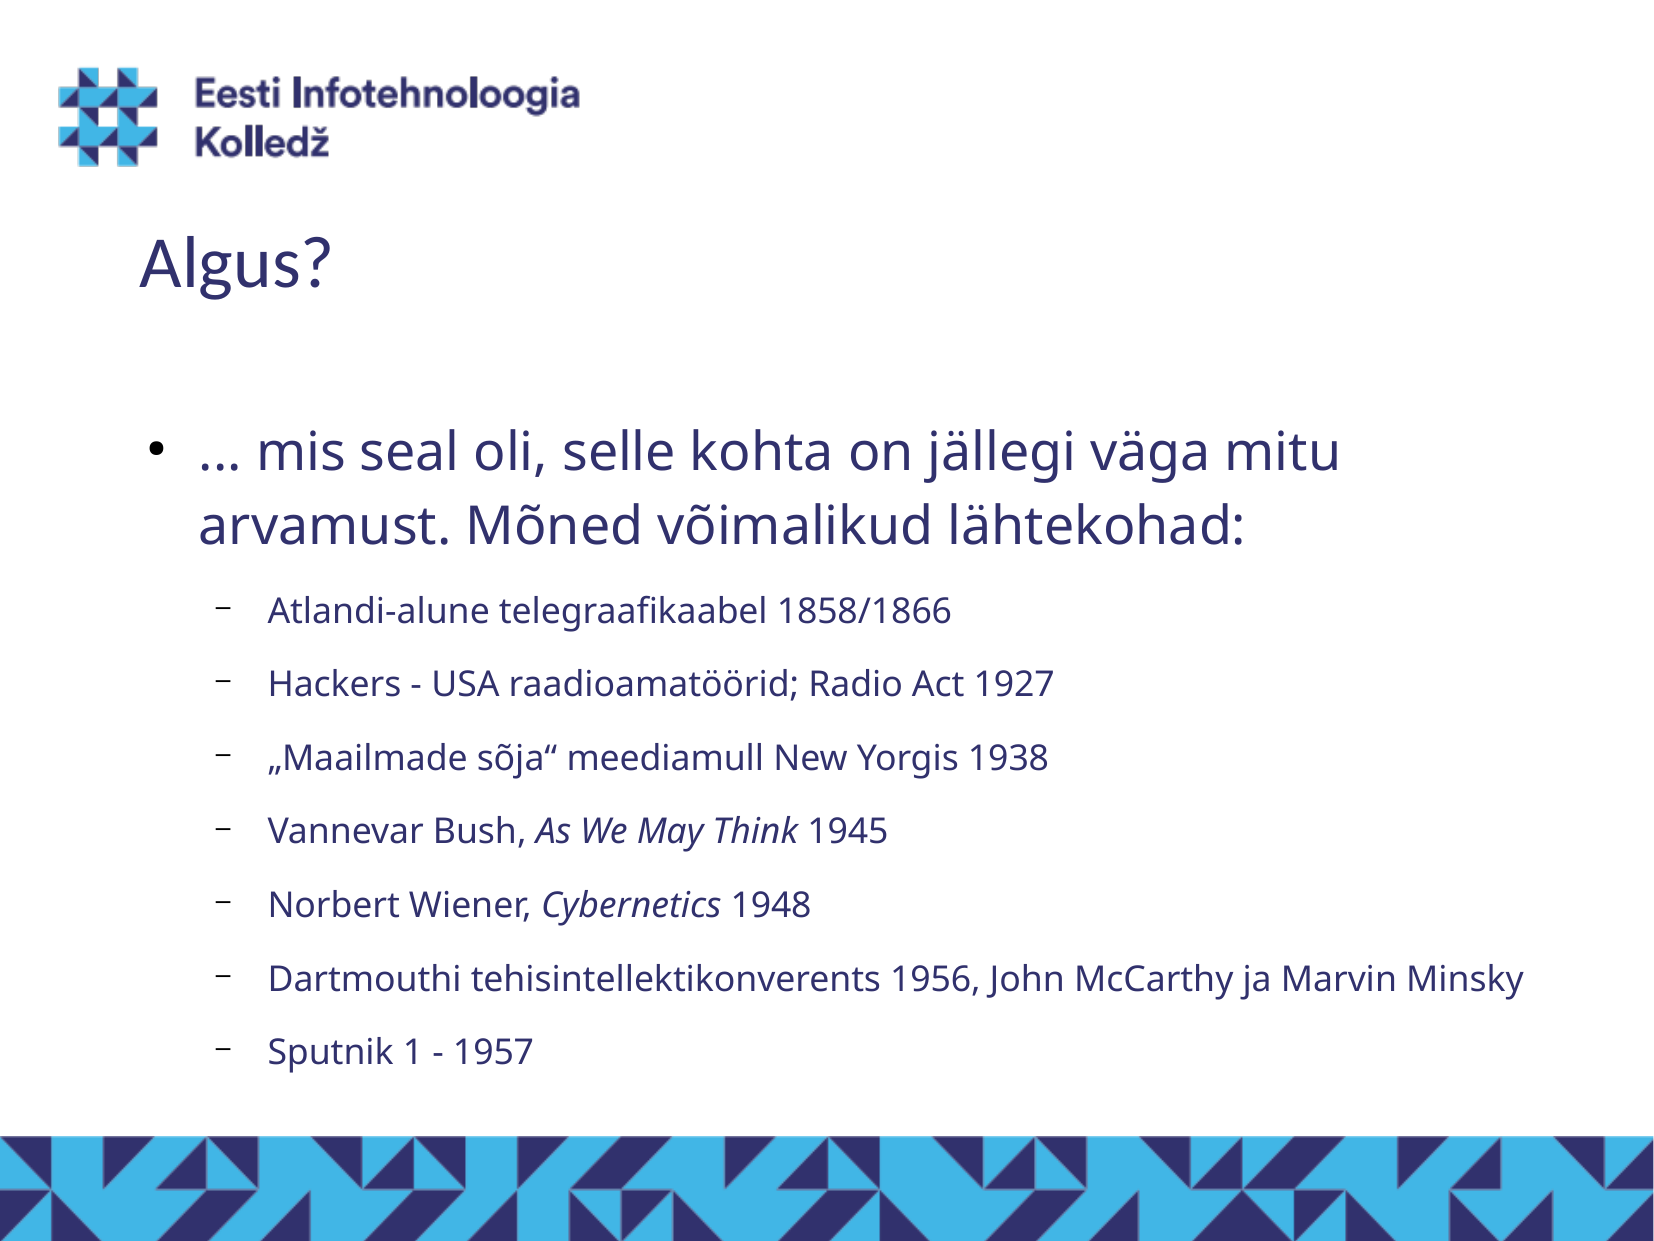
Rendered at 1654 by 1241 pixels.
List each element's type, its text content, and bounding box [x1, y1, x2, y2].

list ... mis seal oli, selle kohta on jällegi väga mitu arvamust. Mõned võimalikud lähtekohad: Atlandi-alune telegraafikaabel 1858/1866 Hackers - USA raadioamatöörid; Radio Act 1927 „Maailmade sõja“ meediamull New Yorgis 1938 Vannevar Bush, As We May Think 1945 Norbert Wiener, Cybernetics 1948 Dartmouthi tehisintellektikonverents 1956, John McCarthy ja Marvin Minsky Sputnik 1 - 1957 [129, 413, 1548, 1111]
title Algus? [139, 165, 1548, 372]
